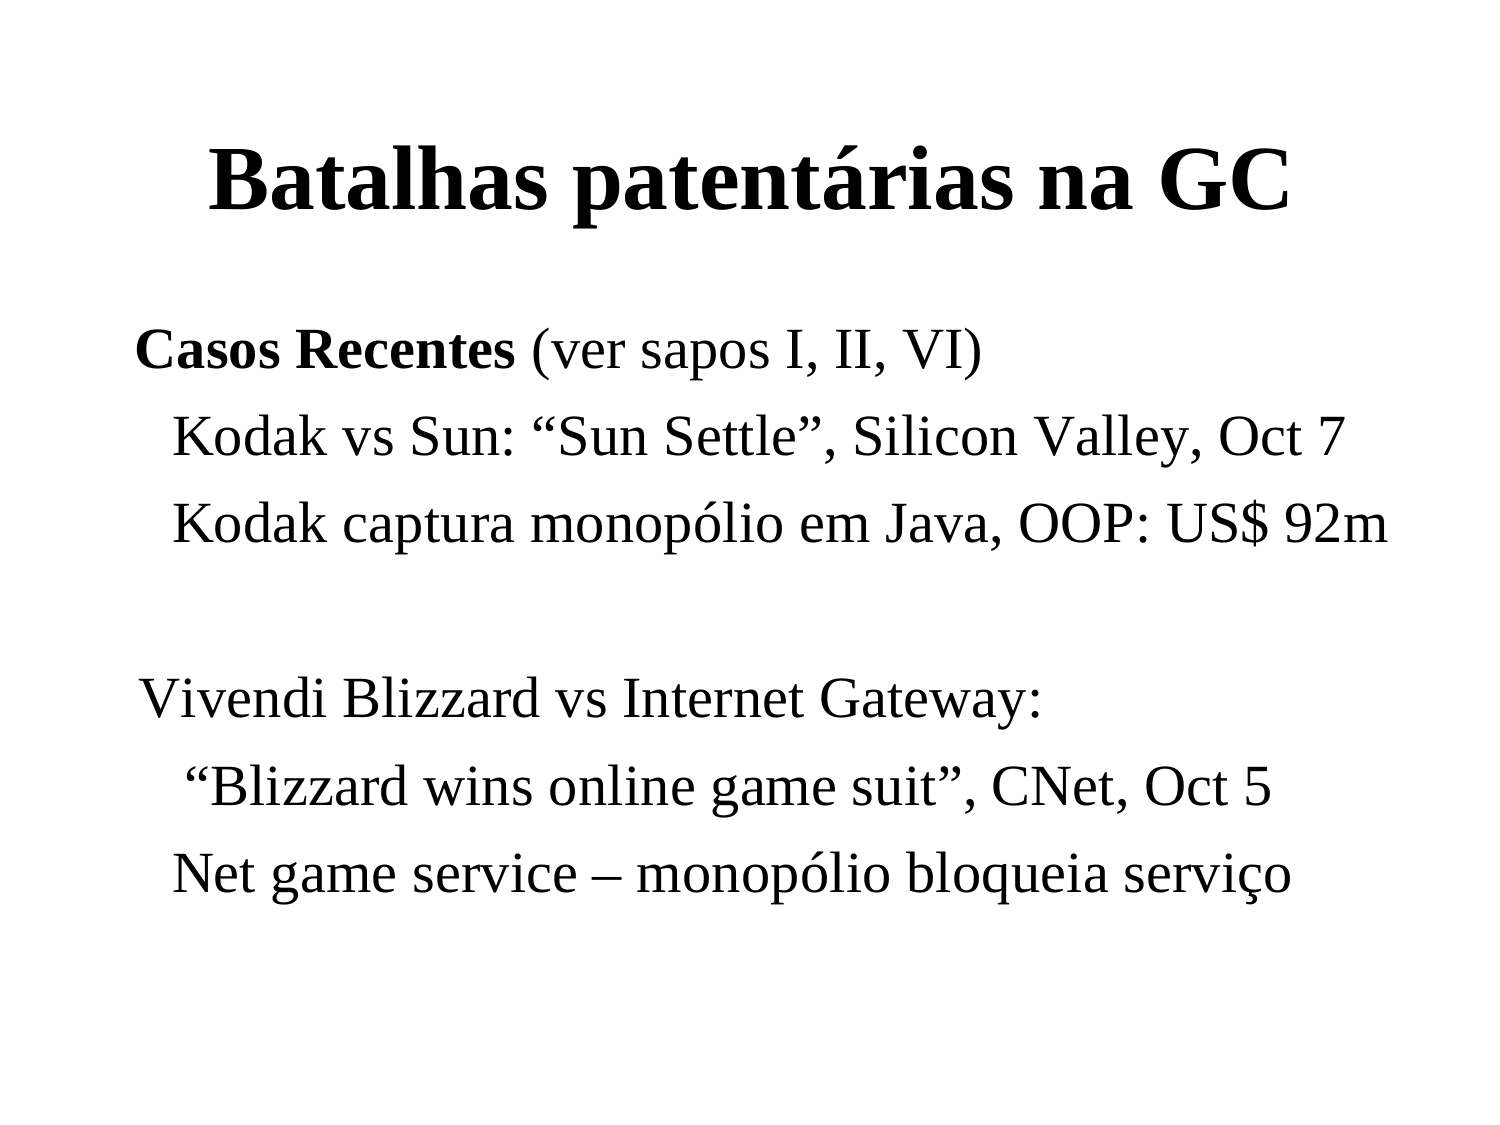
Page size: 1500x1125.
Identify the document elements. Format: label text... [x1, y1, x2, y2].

title Batalhas patentárias na GC [87, 52, 1416, 307]
text_box Casos Recentes (ver sapos I, II, VI) Kodak vs Sun: “Sun Settle”, Silicon Valley, Oct 7 Kodak captura monopólio em Java, OOP: US$ 92m Vivendi Blizzard vs Internet Gateway: “Blizzard wins online game suit”, CNet, Oct 5 Net game service – monopólio bloqueia serviço [119, 285, 1430, 913]
